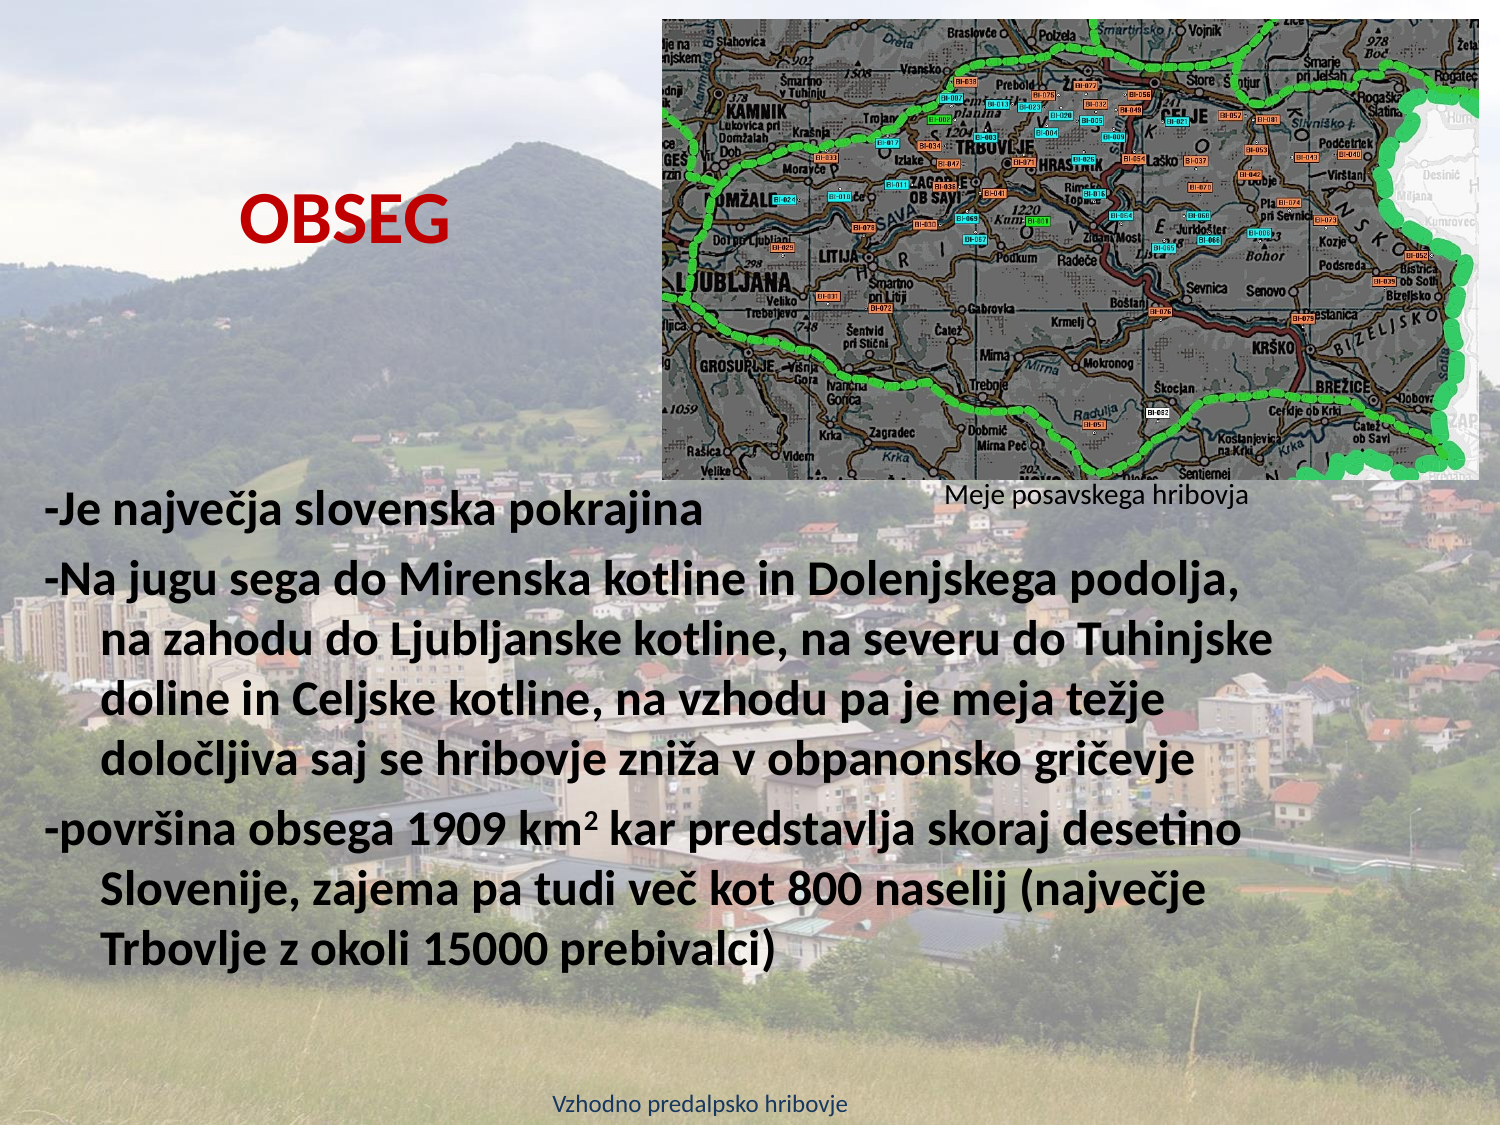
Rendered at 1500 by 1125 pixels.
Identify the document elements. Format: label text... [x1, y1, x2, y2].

text_box Vzhodno predalpsko hribovje [537, 1079, 880, 1125]
title obseg [0, 101, 662, 327]
text_box Meje posavskega hribovja [929, 467, 1265, 518]
picture [0, 0, 1500, 1125]
list -Je največja slovenska pokrajina -Na jugu sega do Mirenska kotline in Dolenjskega podolja, na zahodu do Ljubljanske kotline, na severu do Tuhinjske doline in Celjske kotline, na vzhodu pa je meja težje določljiva saj se hribovje zniža v obpanonsko gričevje -površina obsega 1909 km2 kar predstavlja skoraj desetino Slovenije, zajema pa tudi več kot 800 naselij (največje Trbovlje z okoli 15000 prebivalci) [29, 467, 1365, 1071]
